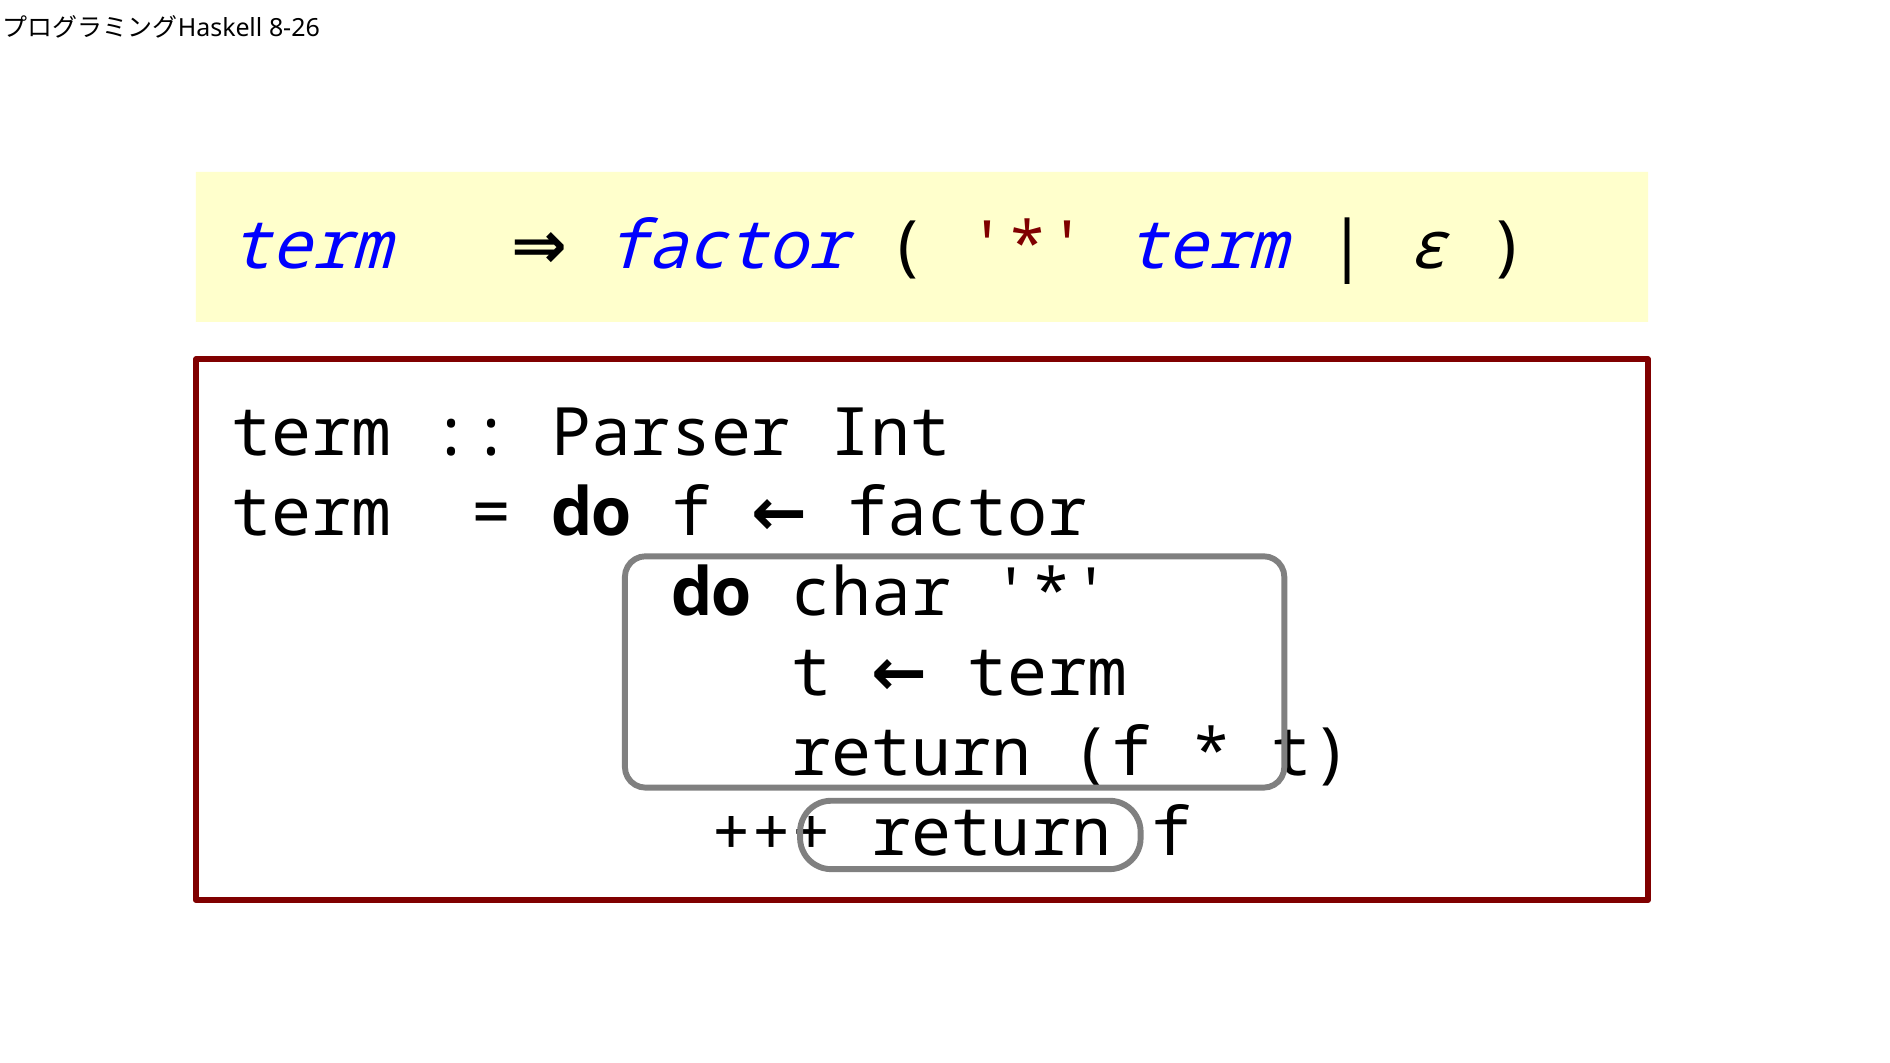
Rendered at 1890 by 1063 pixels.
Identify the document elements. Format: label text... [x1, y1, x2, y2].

text_box term :: Parser Int term = do f ← factor do char '*' t ← term return (f * t) +++ return f [195, 359, 1649, 901]
text_box term ⇒ factor ( '*' term | ε ) [195, 171, 1649, 322]
